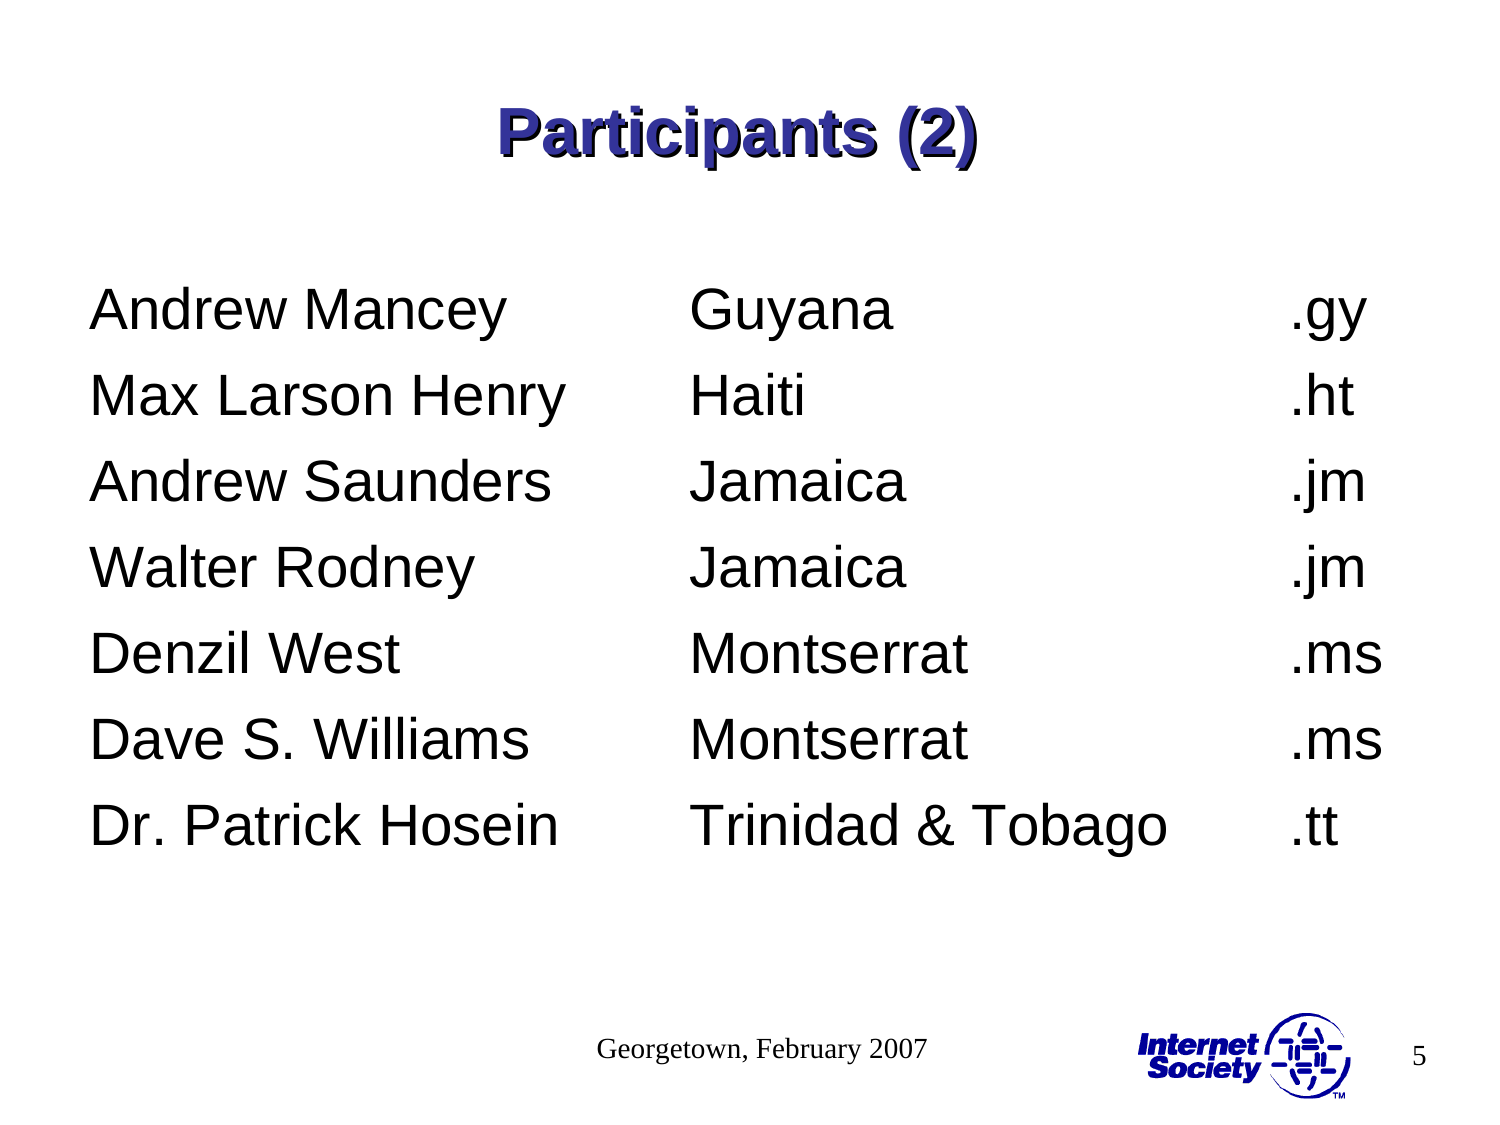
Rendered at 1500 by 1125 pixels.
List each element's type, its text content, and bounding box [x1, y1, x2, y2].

picture [1137, 1012, 1351, 1099]
list Andrew Mancey Guyana .gy Max Larson Henry Haiti .ht Andrew Saunders Jamaica .jm Walter Rodney Jamaica .jm Denzil West Montserrat .ms Dave S. Williams Montserrat .ms Dr. Patrick Hosein Trinidad & Tobago .tt [75, 262, 1426, 1001]
title Participants (2) [99, 37, 1375, 225]
